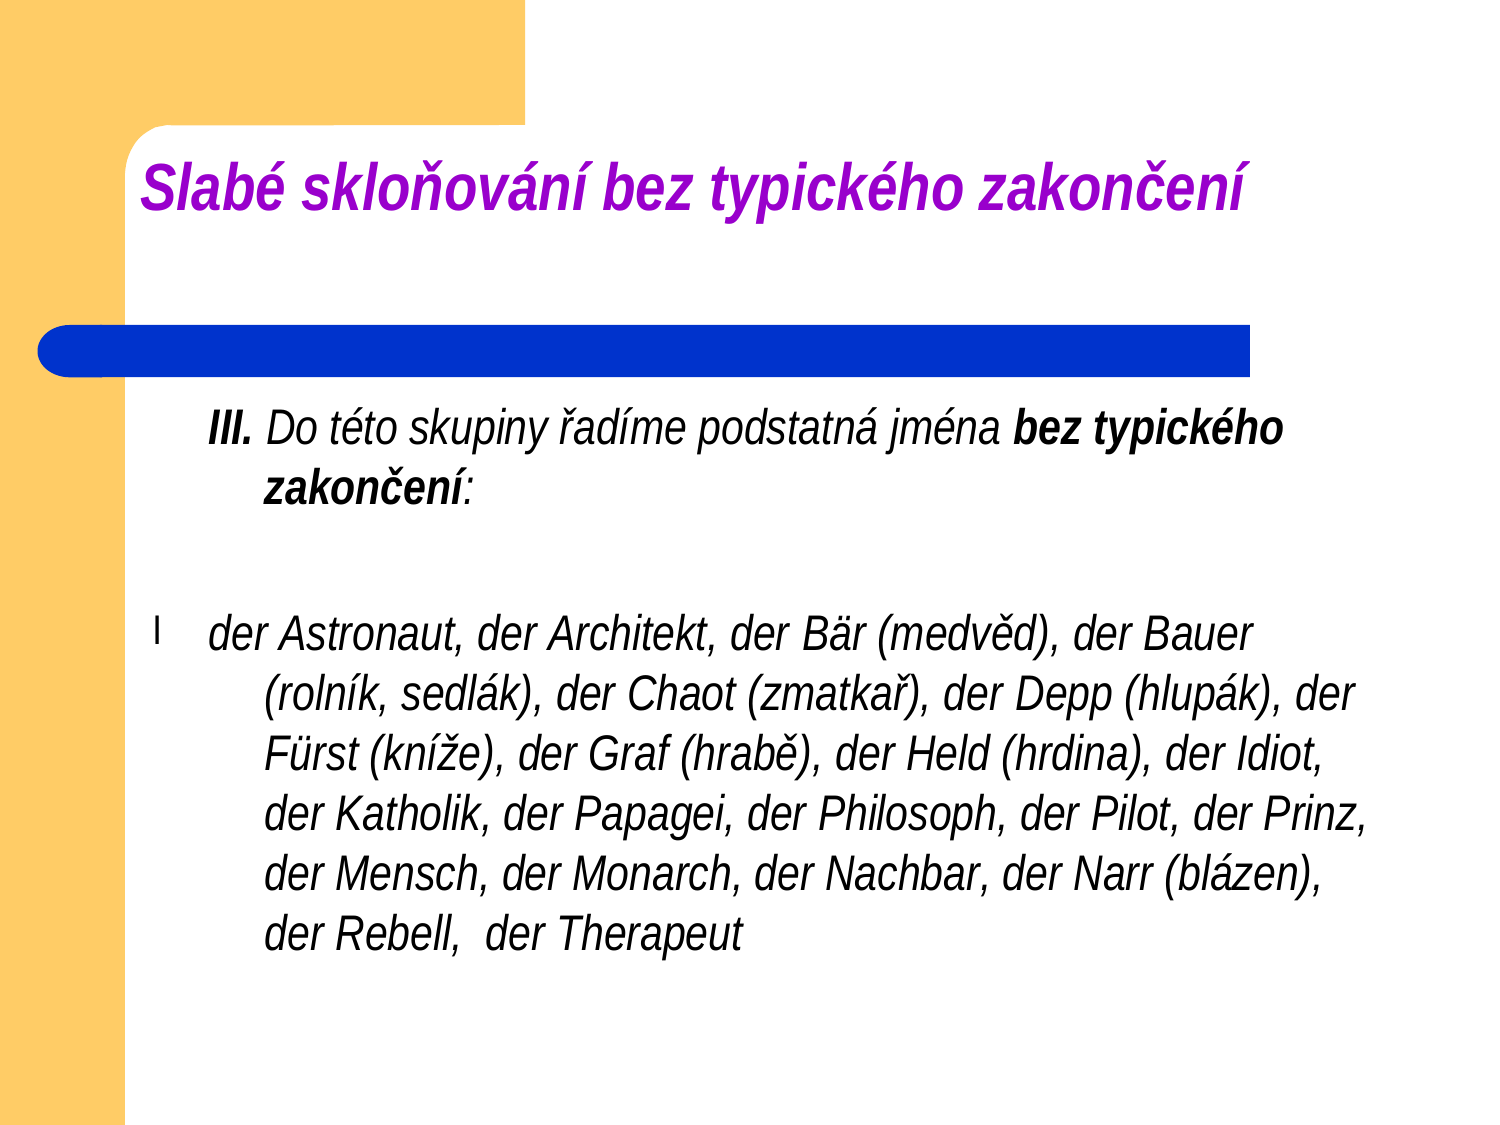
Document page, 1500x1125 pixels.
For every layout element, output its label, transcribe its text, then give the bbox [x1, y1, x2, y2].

list III. Do této skupiny řadíme podstatná jména bez typického zakončení: der Astronaut, der Architekt, der Bär (medvěd), der Bauer (rolník, sedlák), der Chaot (zmatkař), der Depp (hlupák), der Fürst (kníže), der Graf (hrabě), der Held (hrdina), der Idiot, der Katholik, der Papagei, der Philosoph, der Pilot, der Prinz, der Mensch, der Monarch, der Nachbar, der Narr (blázen), der Rebell, der Therapeut [137, 387, 1400, 999]
title Slabé skloňování bez typického zakončení [125, 125, 1426, 313]
